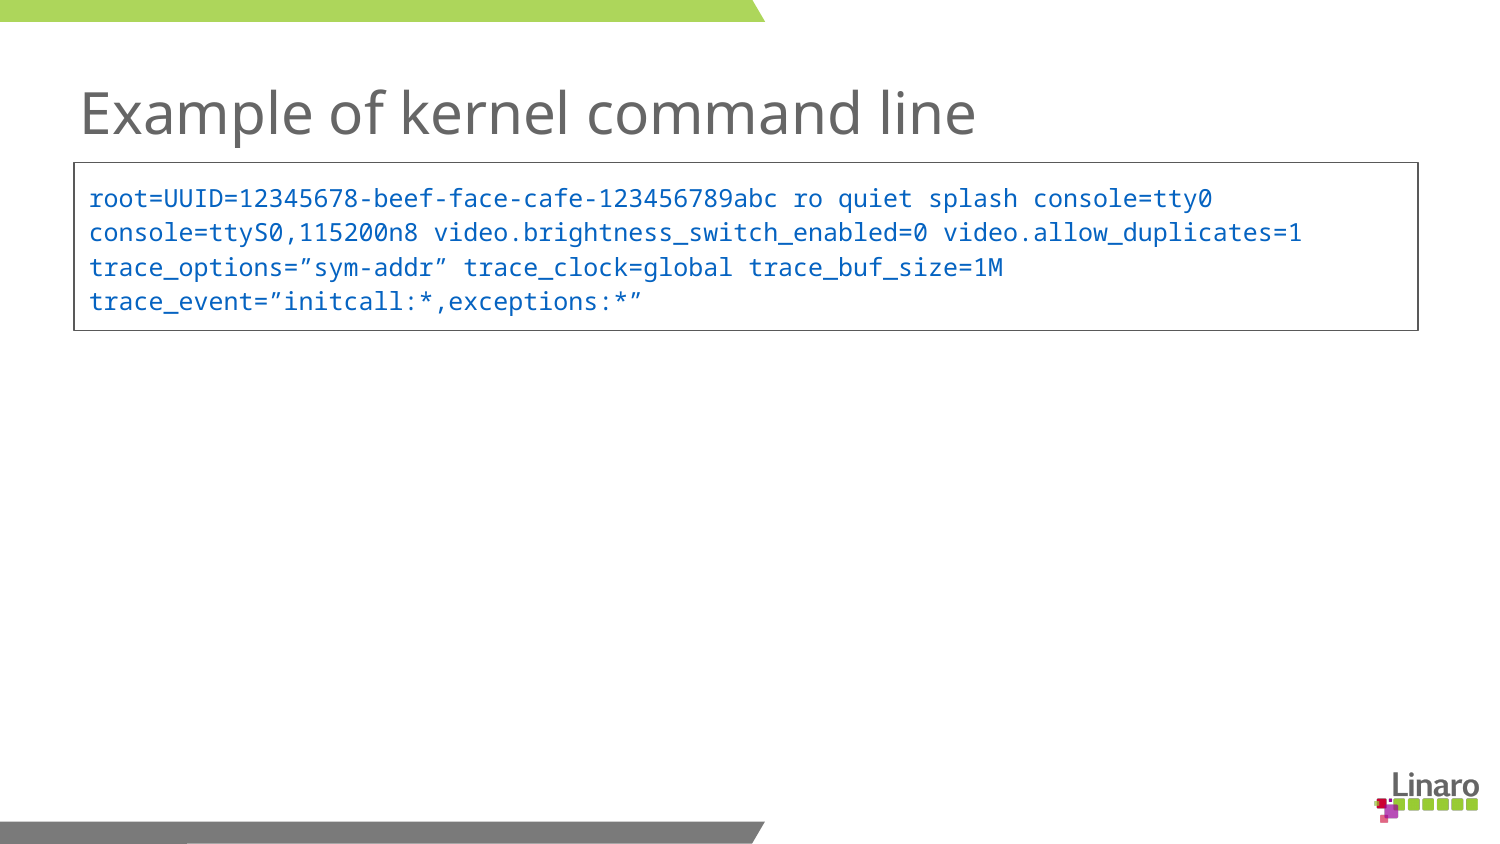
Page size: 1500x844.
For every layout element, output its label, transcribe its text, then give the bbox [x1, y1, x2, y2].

picture [1372, 770, 1481, 825]
text_box root=UUID=12345678-beef-face-cafe-123456789abc ro quiet splash console=tty0 console=ttyS0,115200n8 video.brightness_switch_enabled=0 video.allow_duplicates=1 trace_options=”sym-addr” trace_clock=global trace_buf_size=1M trace_event=”initcall:*,exceptions:*” [73, 162, 1418, 331]
title Example of kernel command line [73, 59, 1427, 163]
